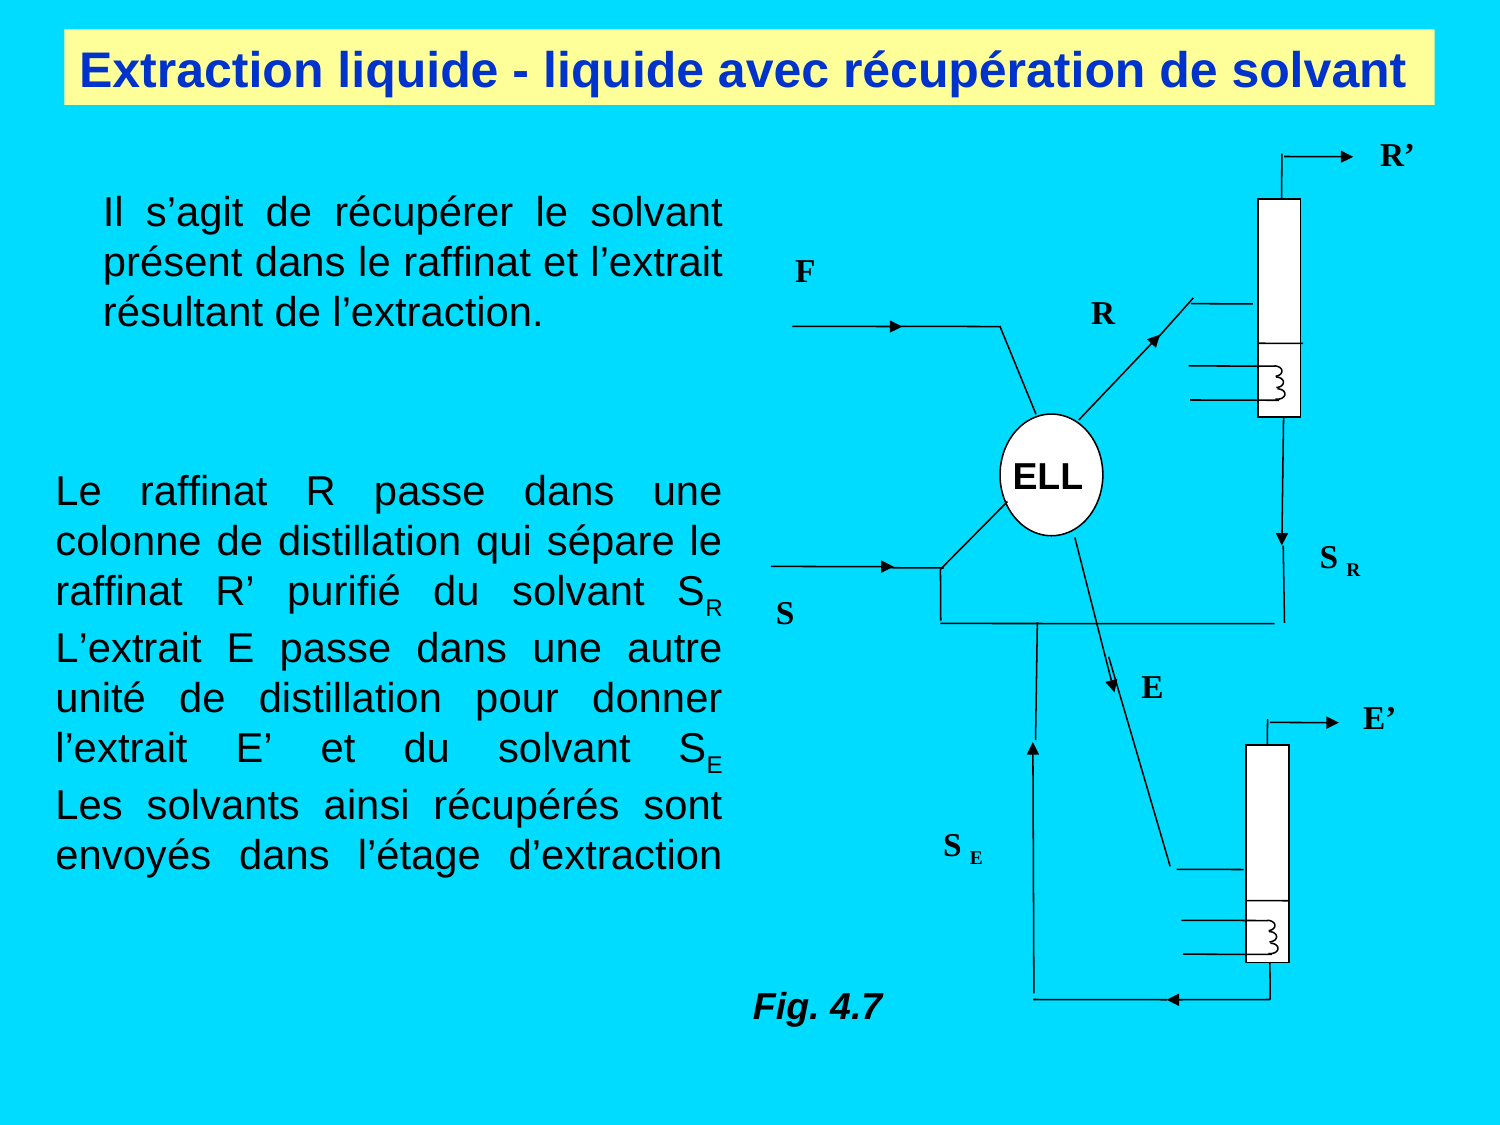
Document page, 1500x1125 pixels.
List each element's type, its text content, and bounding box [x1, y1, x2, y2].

text_box R’ [1365, 125, 1447, 194]
text_box R [1076, 283, 1144, 352]
text_box Le raffinat R passe dans une colonne de distillation qui sépare le raffinat R’ purifié du solvant SR L’extrait E passe dans une autre unité de distillation pour donner l’extrait E’ et du solvant SE Les solvants ainsi récupérés sont envoyés dans l’étage d’extraction [40, 456, 738, 936]
text_box ELL [997, 430, 1132, 444]
text_box S R [1304, 527, 1398, 601]
text_box E [1126, 657, 1189, 726]
text_box [1246, 922, 1277, 953]
text_box Fig. 4.7 [738, 974, 951, 1035]
text_box ELL [997, 444, 1152, 505]
text_box ELL [997, 505, 1132, 573]
text_box [1257, 198, 1301, 342]
text_box F [780, 241, 843, 310]
text_box [1246, 902, 1289, 963]
text_box [1257, 367, 1283, 399]
text_box [1246, 744, 1289, 899]
text_box Extraction liquide - liquide avec récupération de solvant [64, 29, 1435, 105]
text_box S [761, 583, 824, 652]
text_box [1257, 344, 1301, 417]
text_box E’ [1348, 688, 1430, 757]
text_box S E [928, 815, 1022, 890]
text_box [1016, 414, 1087, 430]
text_box Il s’agit de récupérer le solvant présent dans le raffinat et l’extrait résultant de l’extraction. [88, 177, 738, 343]
